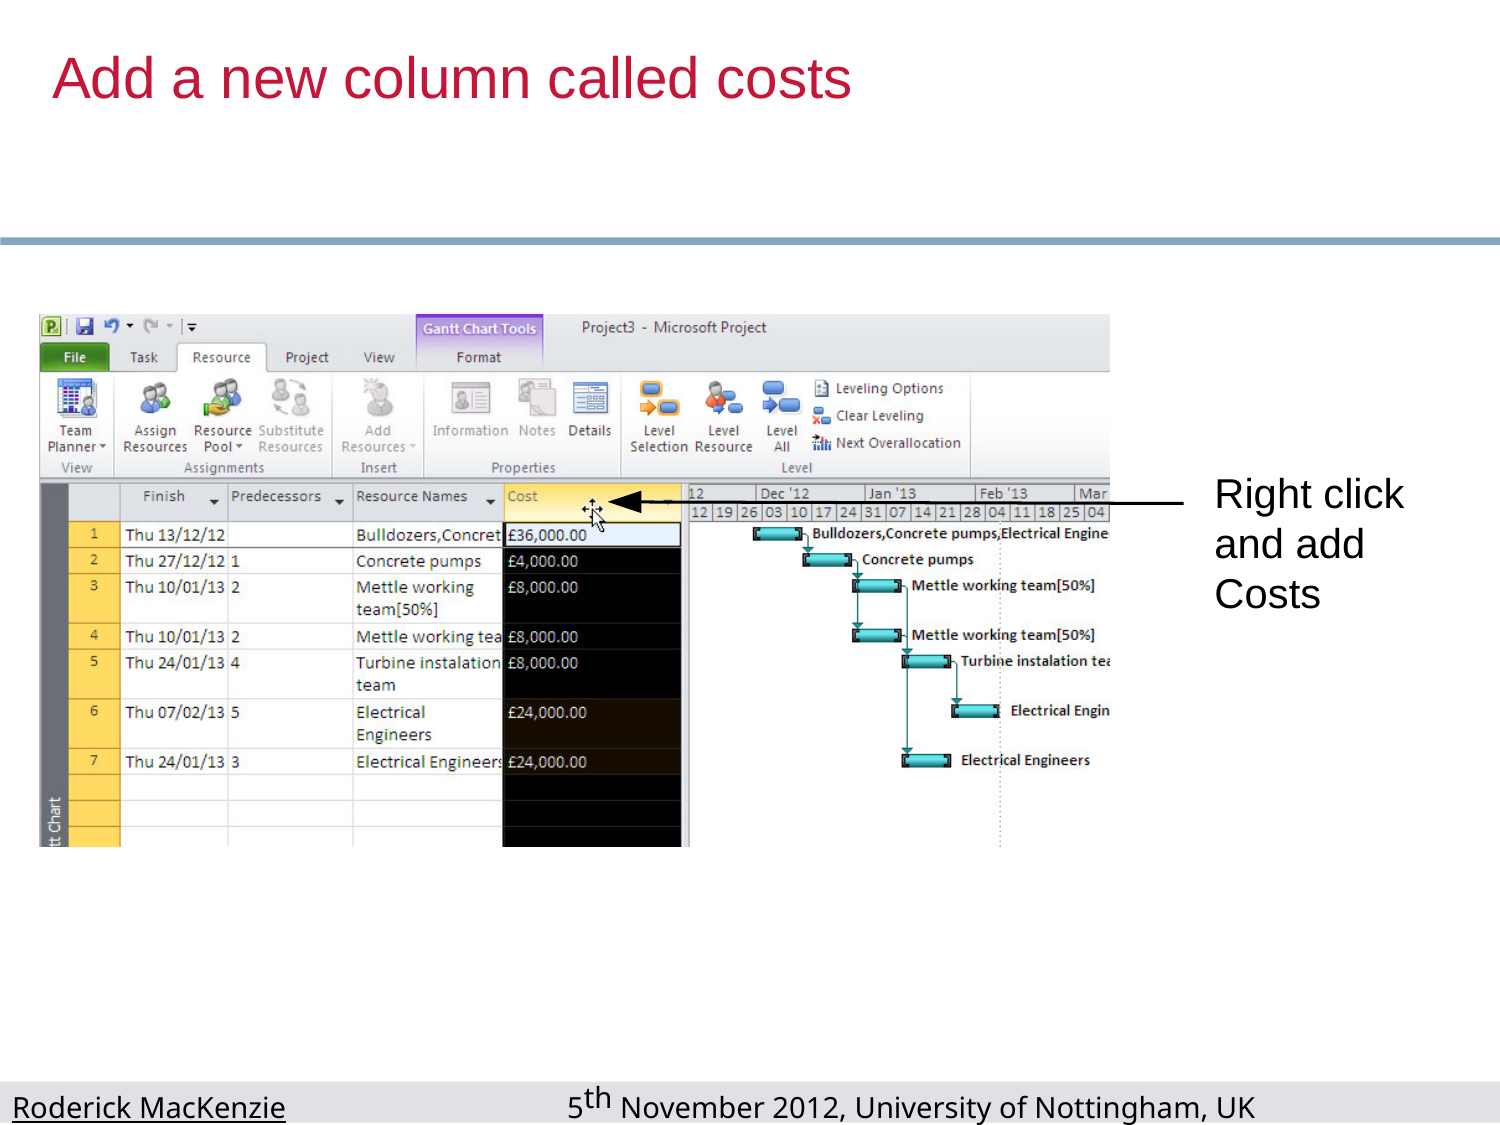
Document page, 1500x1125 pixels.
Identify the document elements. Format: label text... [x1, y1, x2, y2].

picture [39, 314, 1110, 847]
title Add a new column called costs [37, 26, 1167, 131]
text_box Right click and add Costs [1199, 459, 1471, 625]
